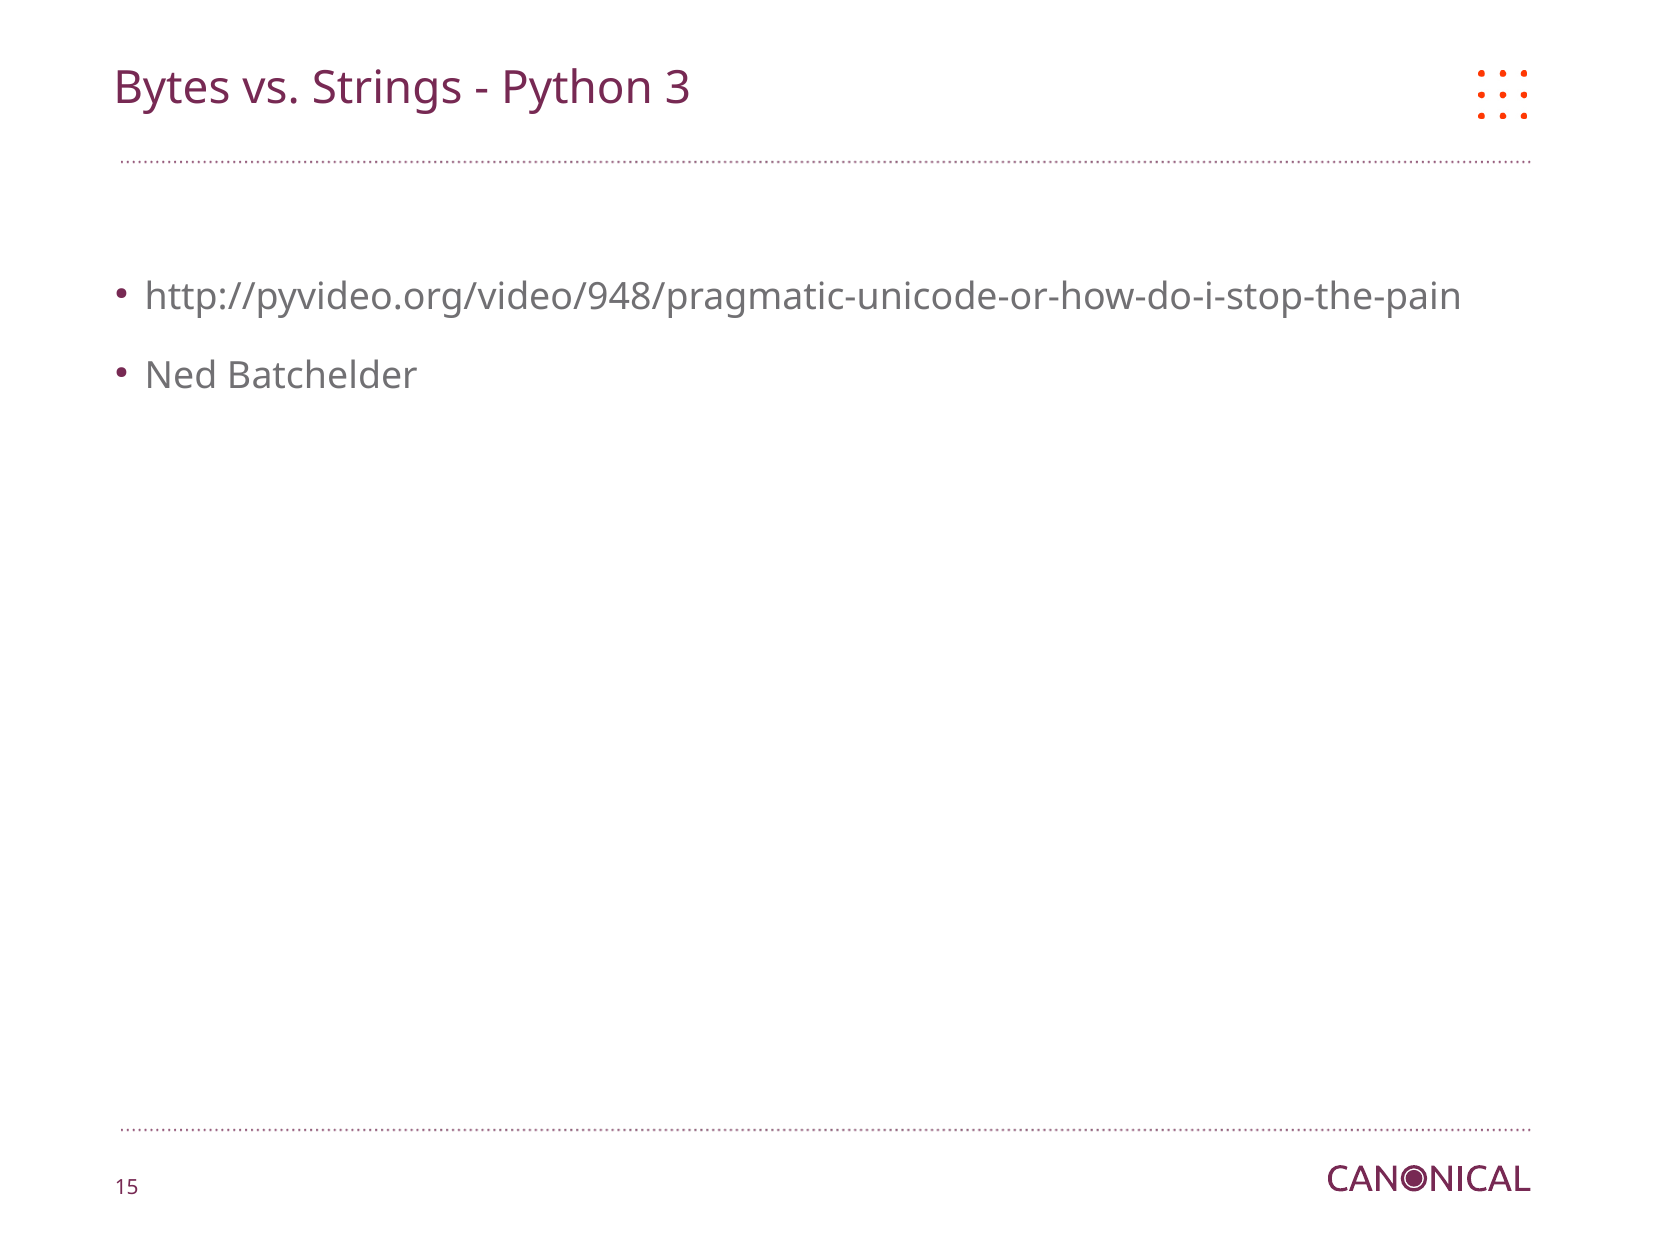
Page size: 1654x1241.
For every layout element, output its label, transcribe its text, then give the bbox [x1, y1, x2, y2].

picture [111, 1127, 1533, 1134]
list http://pyvideo.org/video/948/pragmatic-unicode-or-how-do-i-stop-the-pain Ned Batchelder [115, 256, 1540, 977]
picture [111, 159, 1533, 166]
picture [1478, 70, 1527, 119]
title Bytes vs. Strings - Python 3 [113, 64, 1382, 107]
